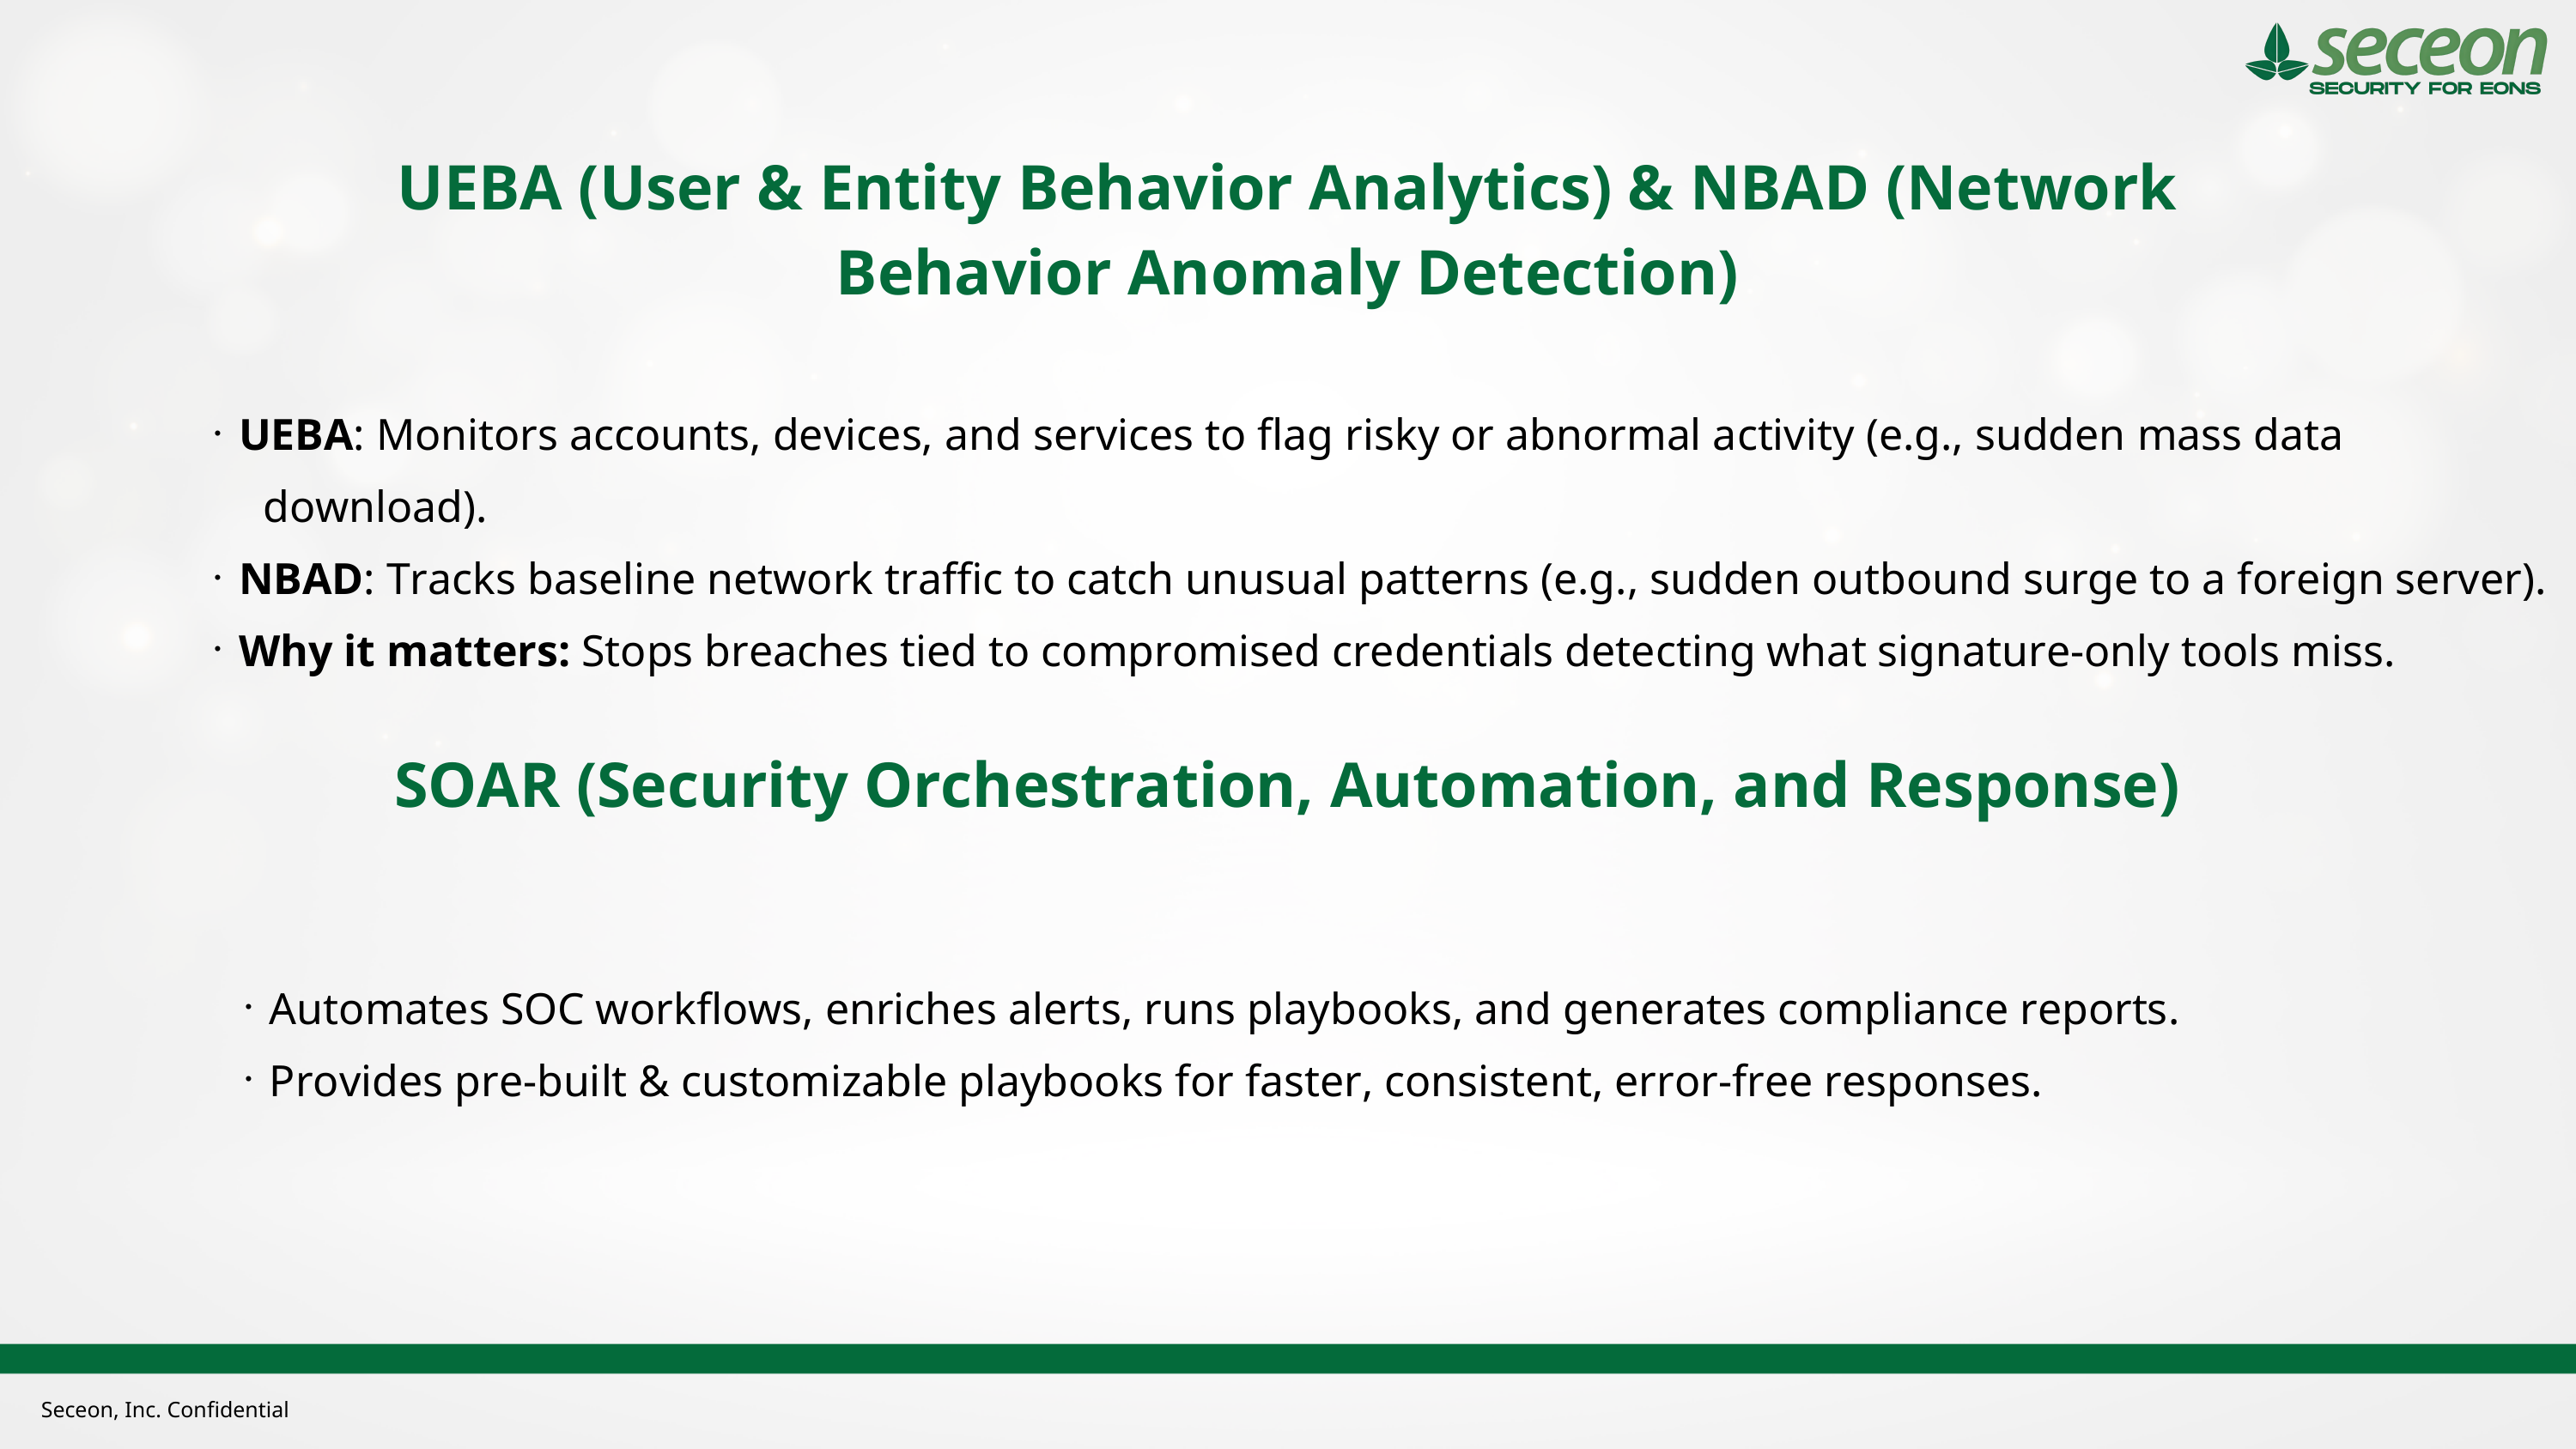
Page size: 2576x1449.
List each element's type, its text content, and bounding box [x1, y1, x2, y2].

text_box SOAR (Security Orchestration, Automation, and Response)​ [344, 716, 2232, 822]
text_box Automates SOC workflows, enriches alerts, runs playbooks, and generates compliance reports. Provides pre-built & customizable playbooks for faster, consistent, error-free responses. [197, 961, 2544, 1106]
text_box UEBA: Monitors accounts, devices, and services to flag risky or abnormal activity (e.g., sudden mass data download). NBAD: Tracks baseline network traffic to catch unusual patterns (e.g., sudden outbound surge to a foreign server). Why it matters: Stops breaches tied to compromised credentials detecting what signature-only tools miss. [166, 386, 2576, 605]
text_box UEBA (User & Entity Behavior Analytics) & NBAD (Network Behavior Anomaly Detection) [344, 136, 2232, 309]
